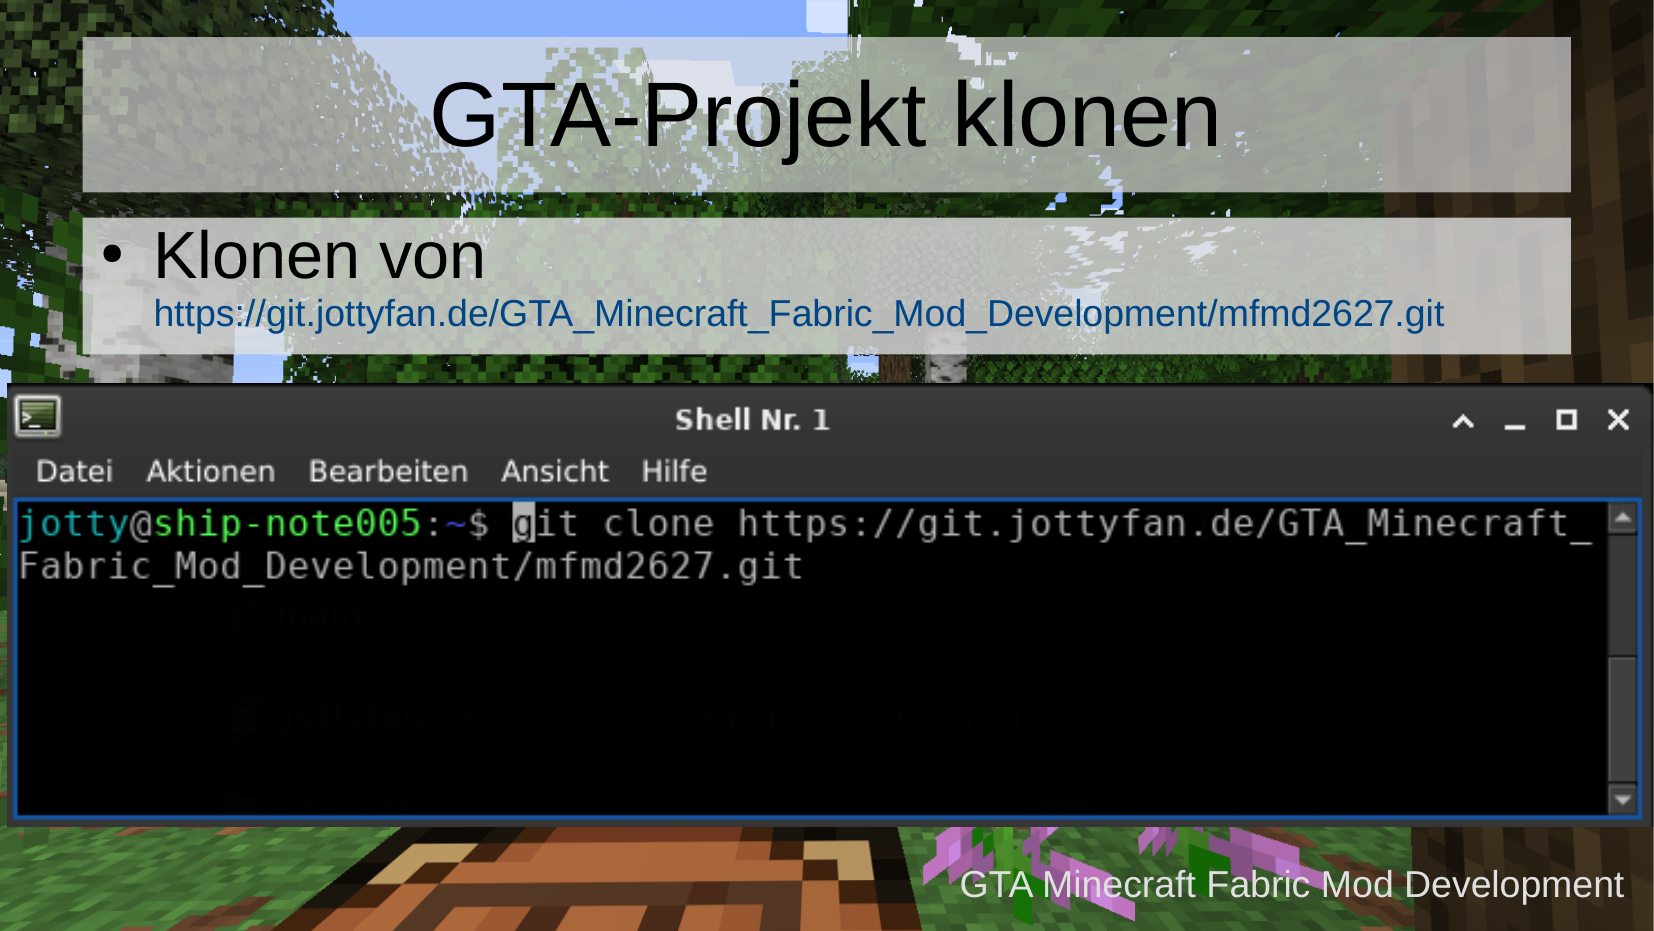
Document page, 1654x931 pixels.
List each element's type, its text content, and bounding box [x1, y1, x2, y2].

picture [0, 0, 1654, 931]
title GTA-Projekt klonen [82, 37, 1571, 193]
list Klonen von https://git.jottyfan.de/GTA_Minecraft_Fabric_Mod_Development/mfmd2627.git [82, 217, 1571, 355]
